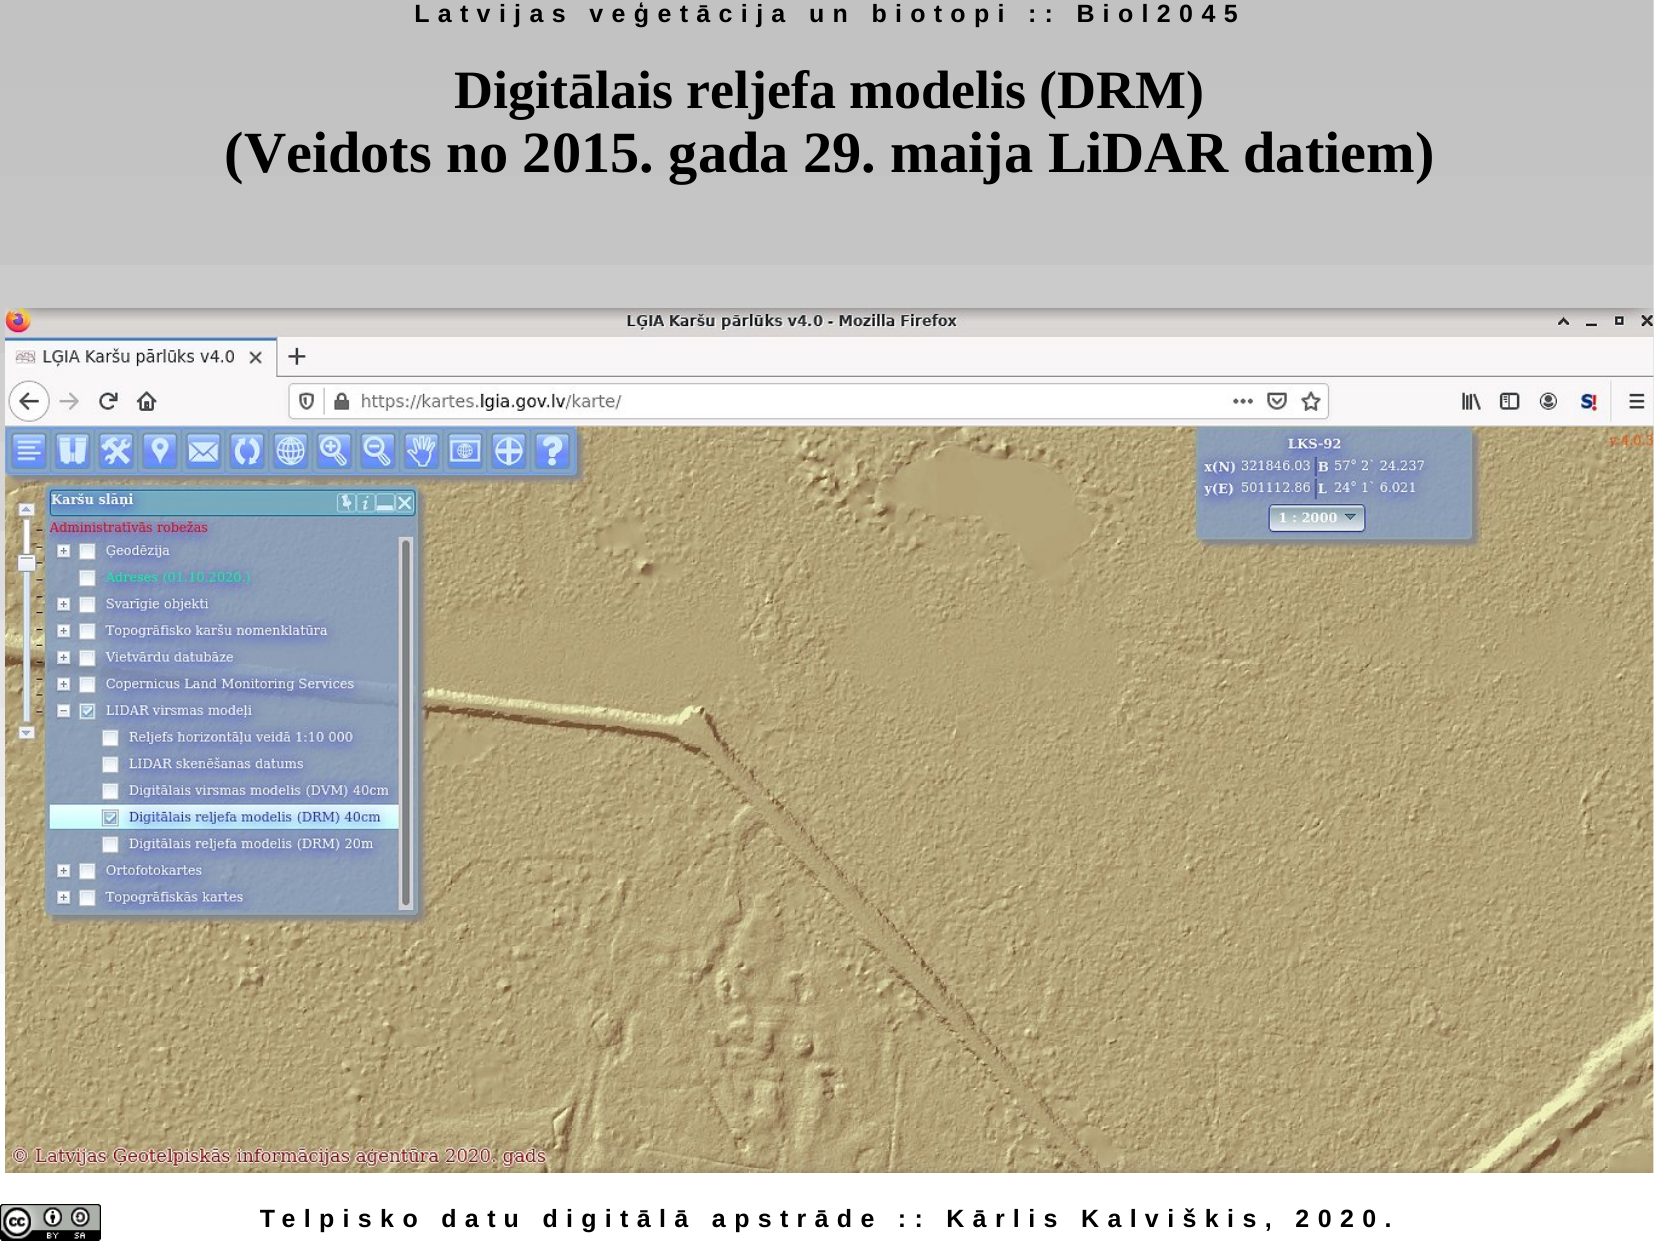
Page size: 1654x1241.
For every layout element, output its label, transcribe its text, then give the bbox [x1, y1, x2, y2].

title Digitālais reljefa modelis (DRM) (Veidots no 2015. gada 29. maija LiDAR datiem) [34, 61, 1626, 296]
picture [0, 0, 1654, 1241]
